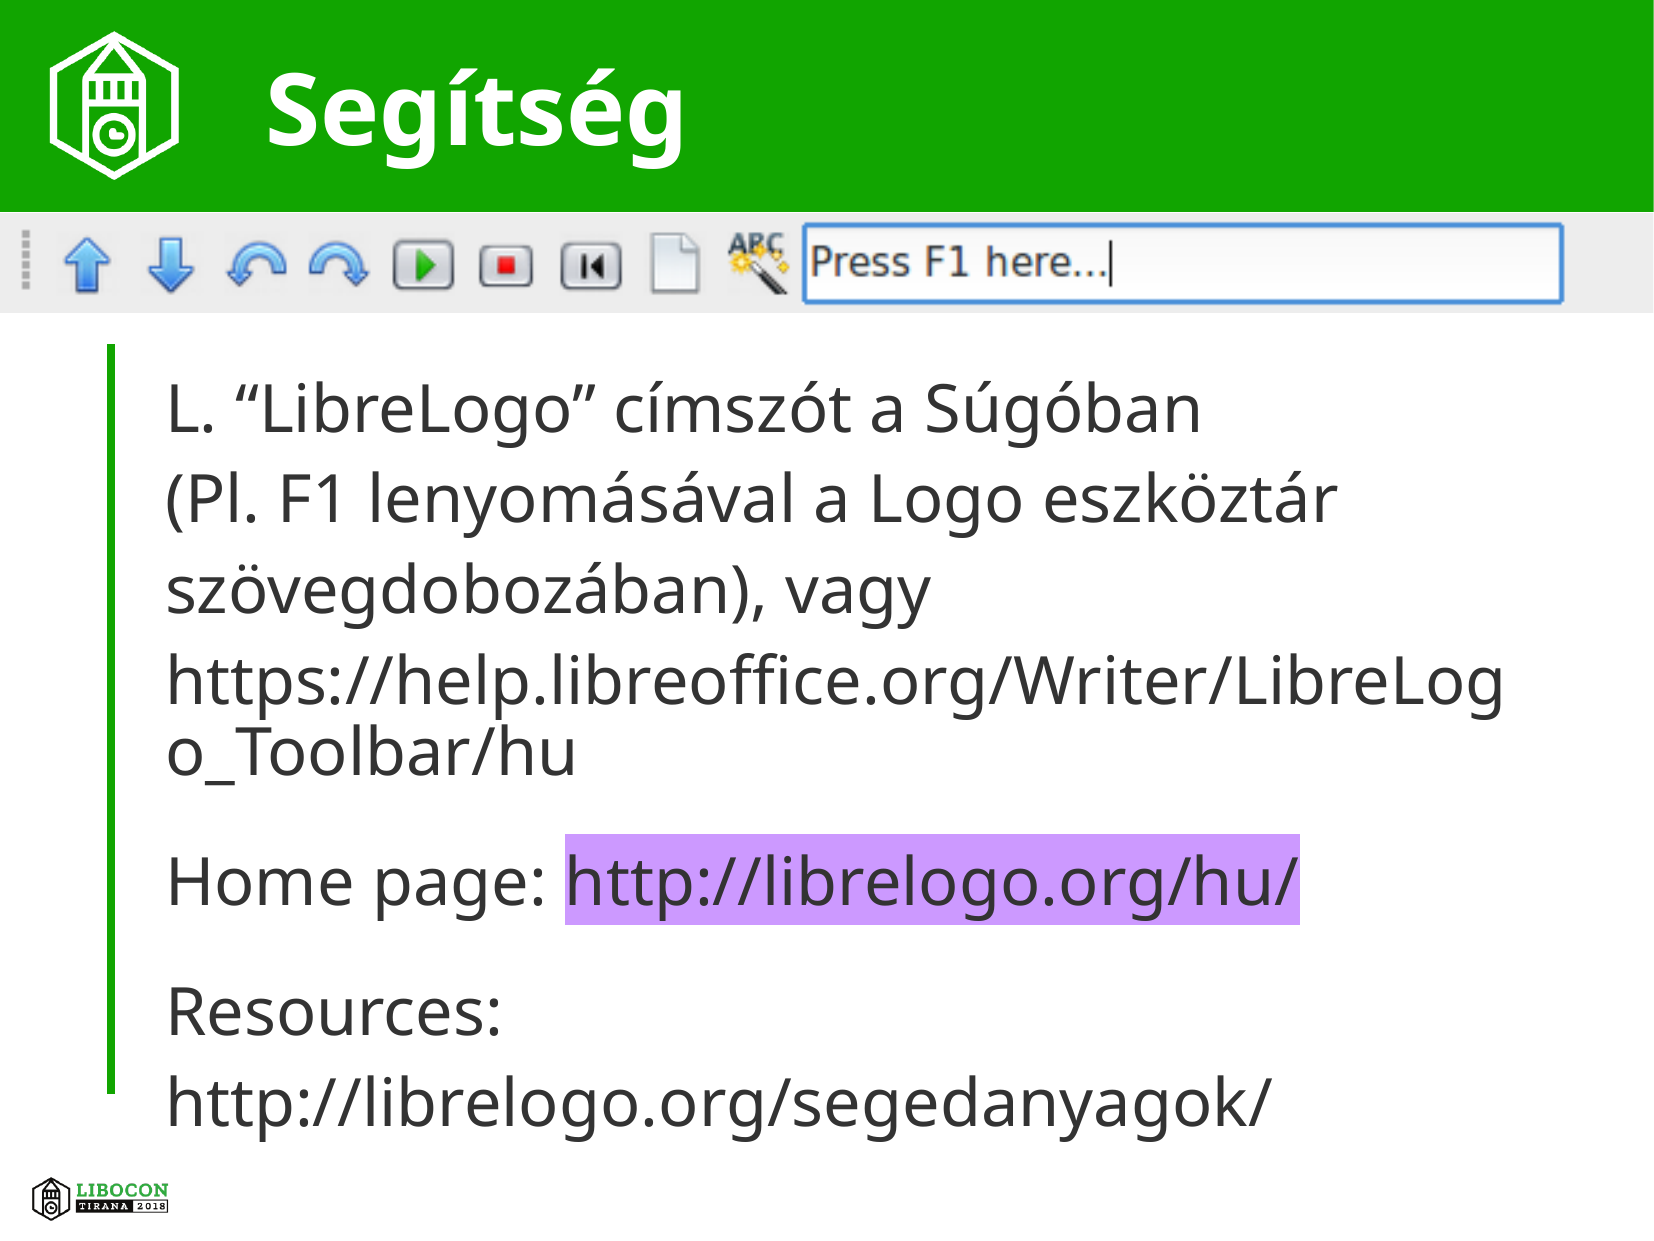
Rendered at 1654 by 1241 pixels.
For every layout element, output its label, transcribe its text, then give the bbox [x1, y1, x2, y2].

title Segítség [265, 3, 1366, 211]
picture [0, 0, 1654, 1241]
list L. “LibreLogo” címszót a Súgóban (Pl. F1 lenyomásával a Logo eszköztár szövegdobozában), vagy https://help.libreoffice.org/Writer/LibreLogo_Toolbar/hu Home page: http://librelogo.org/hu/ Resources: http://librelogo.org/segedanyagok/ [165, 360, 1546, 1081]
